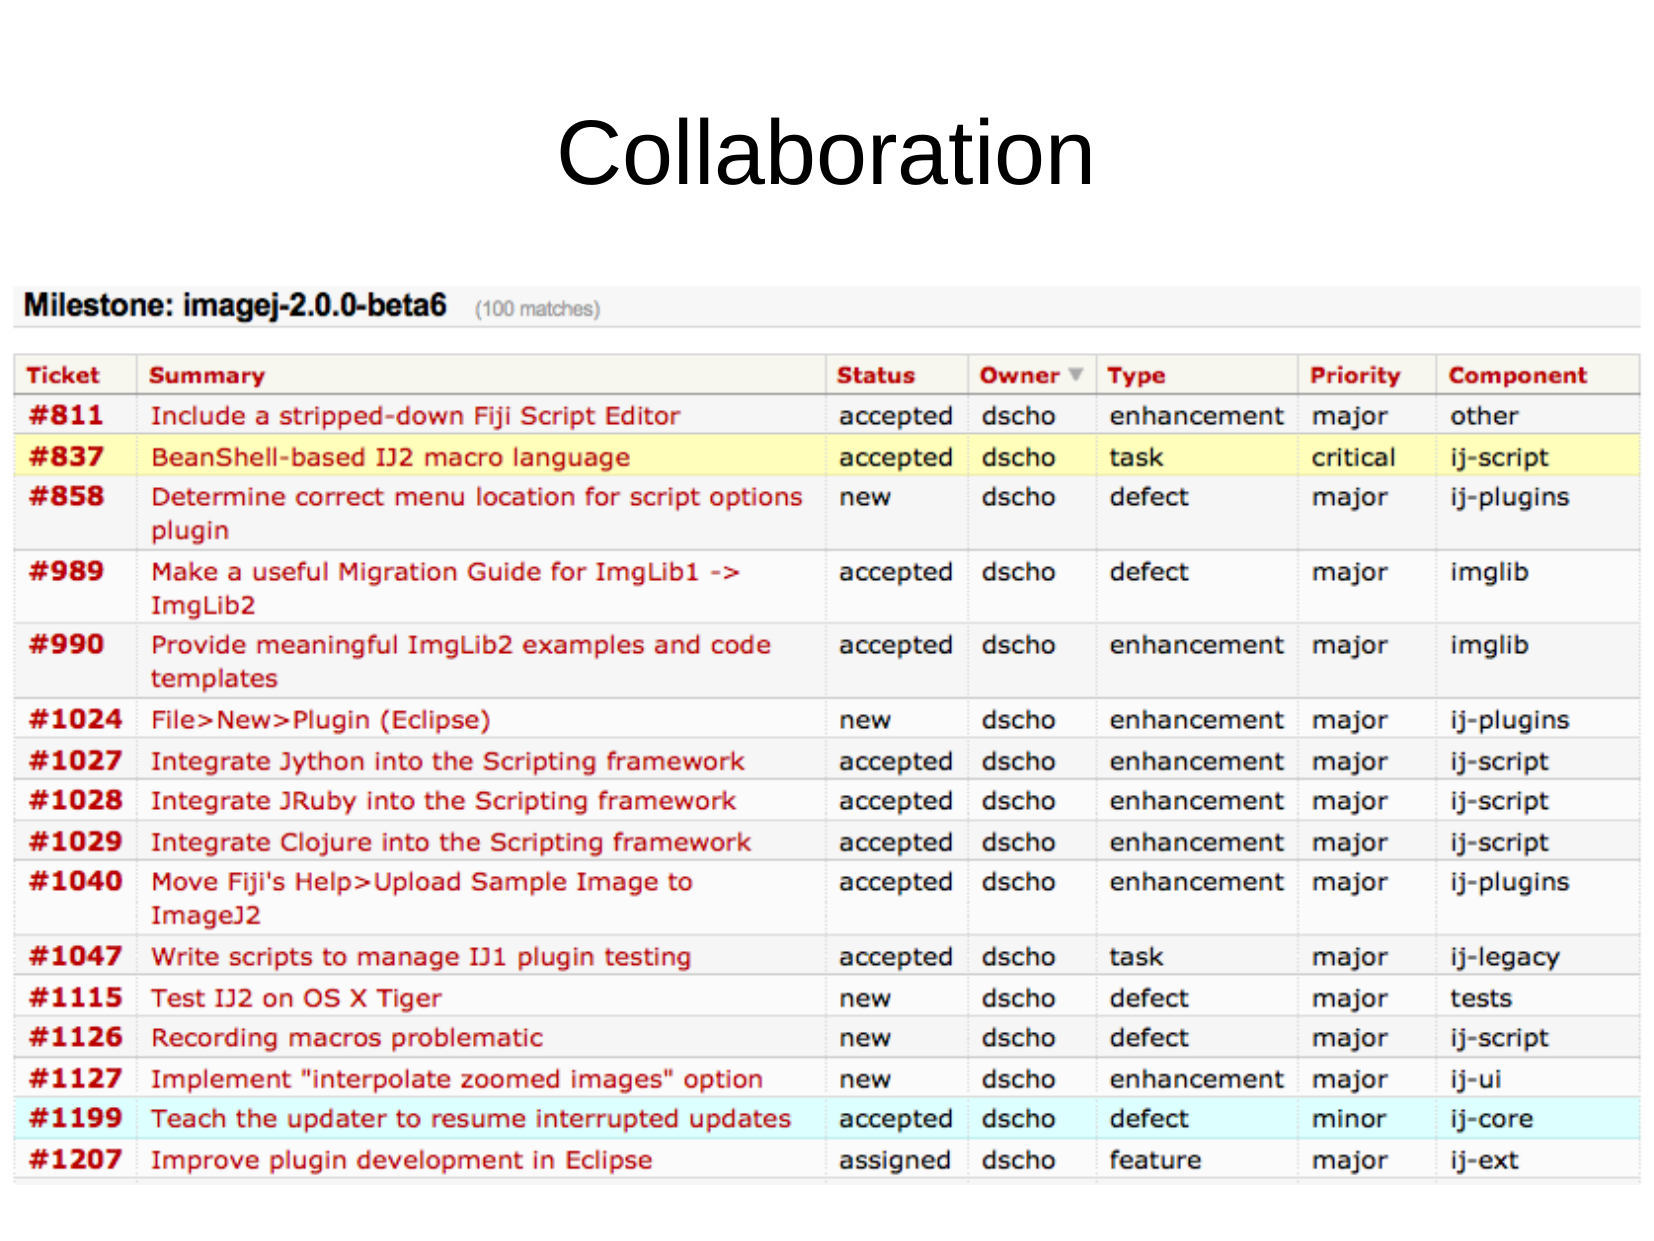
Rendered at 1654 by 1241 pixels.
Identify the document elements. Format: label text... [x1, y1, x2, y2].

picture [0, 273, 1654, 1186]
title Collaboration [82, 49, 1571, 257]
